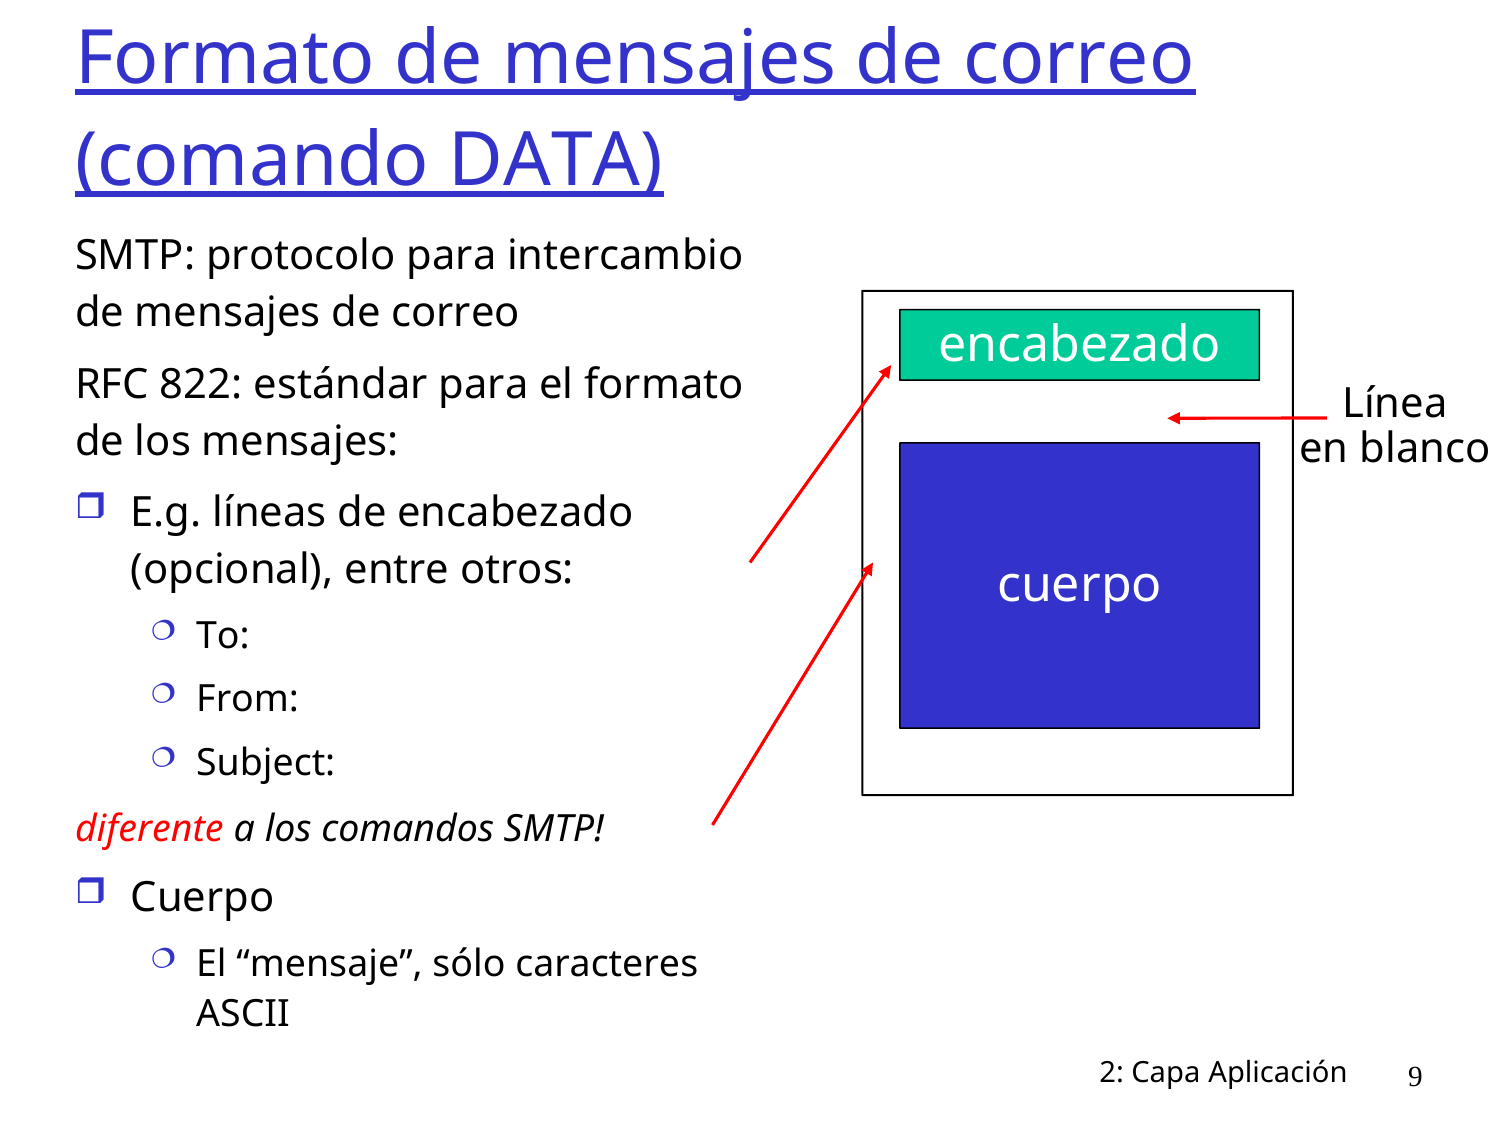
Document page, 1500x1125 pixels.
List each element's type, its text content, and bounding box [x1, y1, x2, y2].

text_box encabezado [899, 309, 1260, 381]
text_box Línea en blanco [1284, 420, 1291, 479]
text_box cuerpo [899, 442, 1260, 729]
list SMTP: protocolo para intercambio de mensajes de correo RFC 822: estándar para el formato de los mensajes: E.g. líneas de encabezado (opcional), entre otros: To: From: Subject: diferente a los comandos SMTP! Cuerpo El “mensaje”, sólo caracteres ASCII [75, 224, 788, 953]
text_box Línea en blanco [1284, 373, 1291, 416]
title Formato de mensajes de correo (comando DATA)‏ [75, 7, 1426, 203]
text_box Línea en blanco [1294, 373, 1500, 479]
